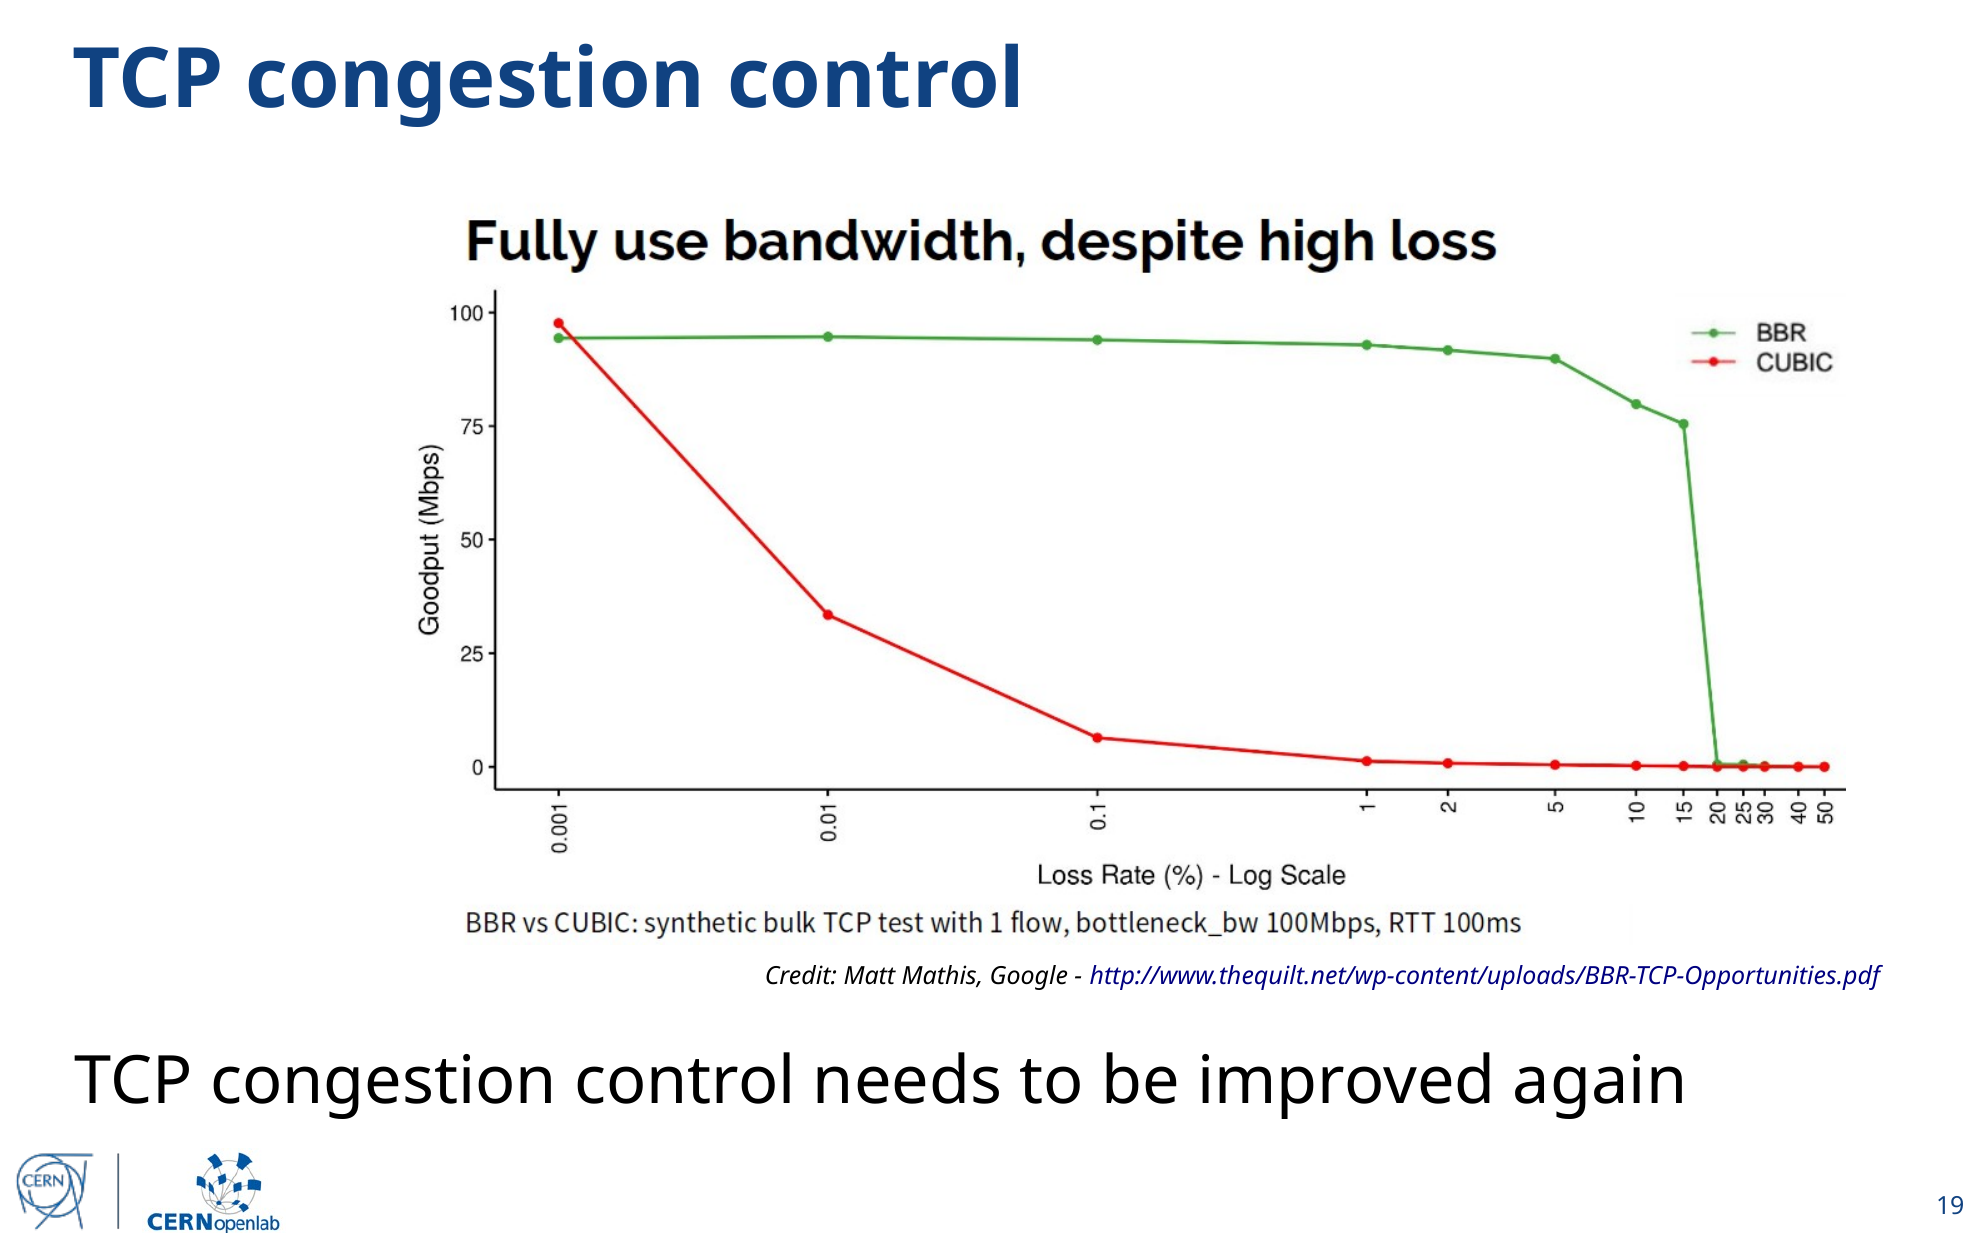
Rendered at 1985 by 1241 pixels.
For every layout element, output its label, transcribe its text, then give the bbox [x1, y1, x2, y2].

picture [16, 1188, 64, 1236]
picture [51, 1200, 64, 1215]
title TCP congestion control [72, 0, 1834, 166]
text_box TCP congestion control needs to be improved again [60, 1024, 1921, 1120]
picture [38, 1207, 55, 1215]
text_box Credit: Matt Mathis, Google - http://www.thequilt.net/wp-content/uploads/BBR-TCP-Opportunities.pdf [750, 950, 1985, 1026]
picture [405, 144, 1846, 946]
picture [142, 1148, 286, 1233]
picture [19, 1188, 64, 1207]
